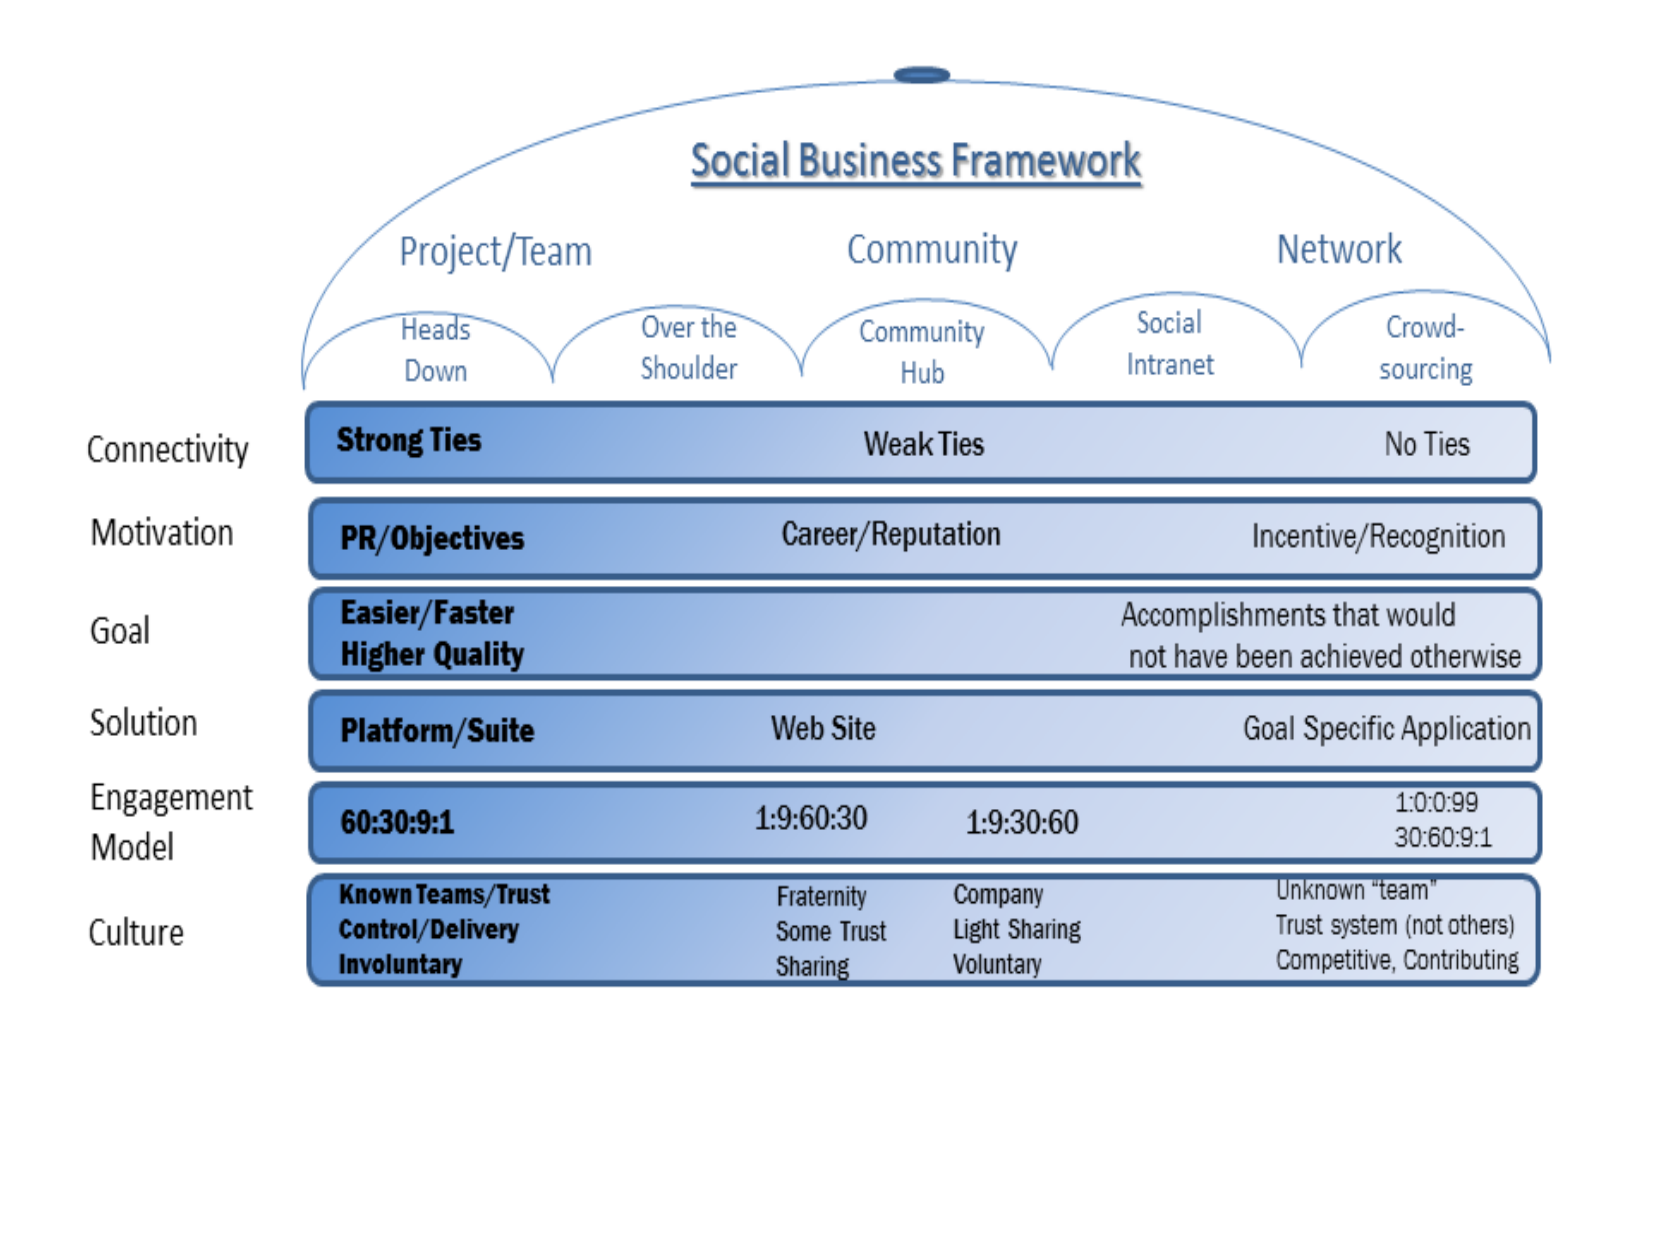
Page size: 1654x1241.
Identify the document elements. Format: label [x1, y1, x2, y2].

picture [75, 58, 1560, 1007]
